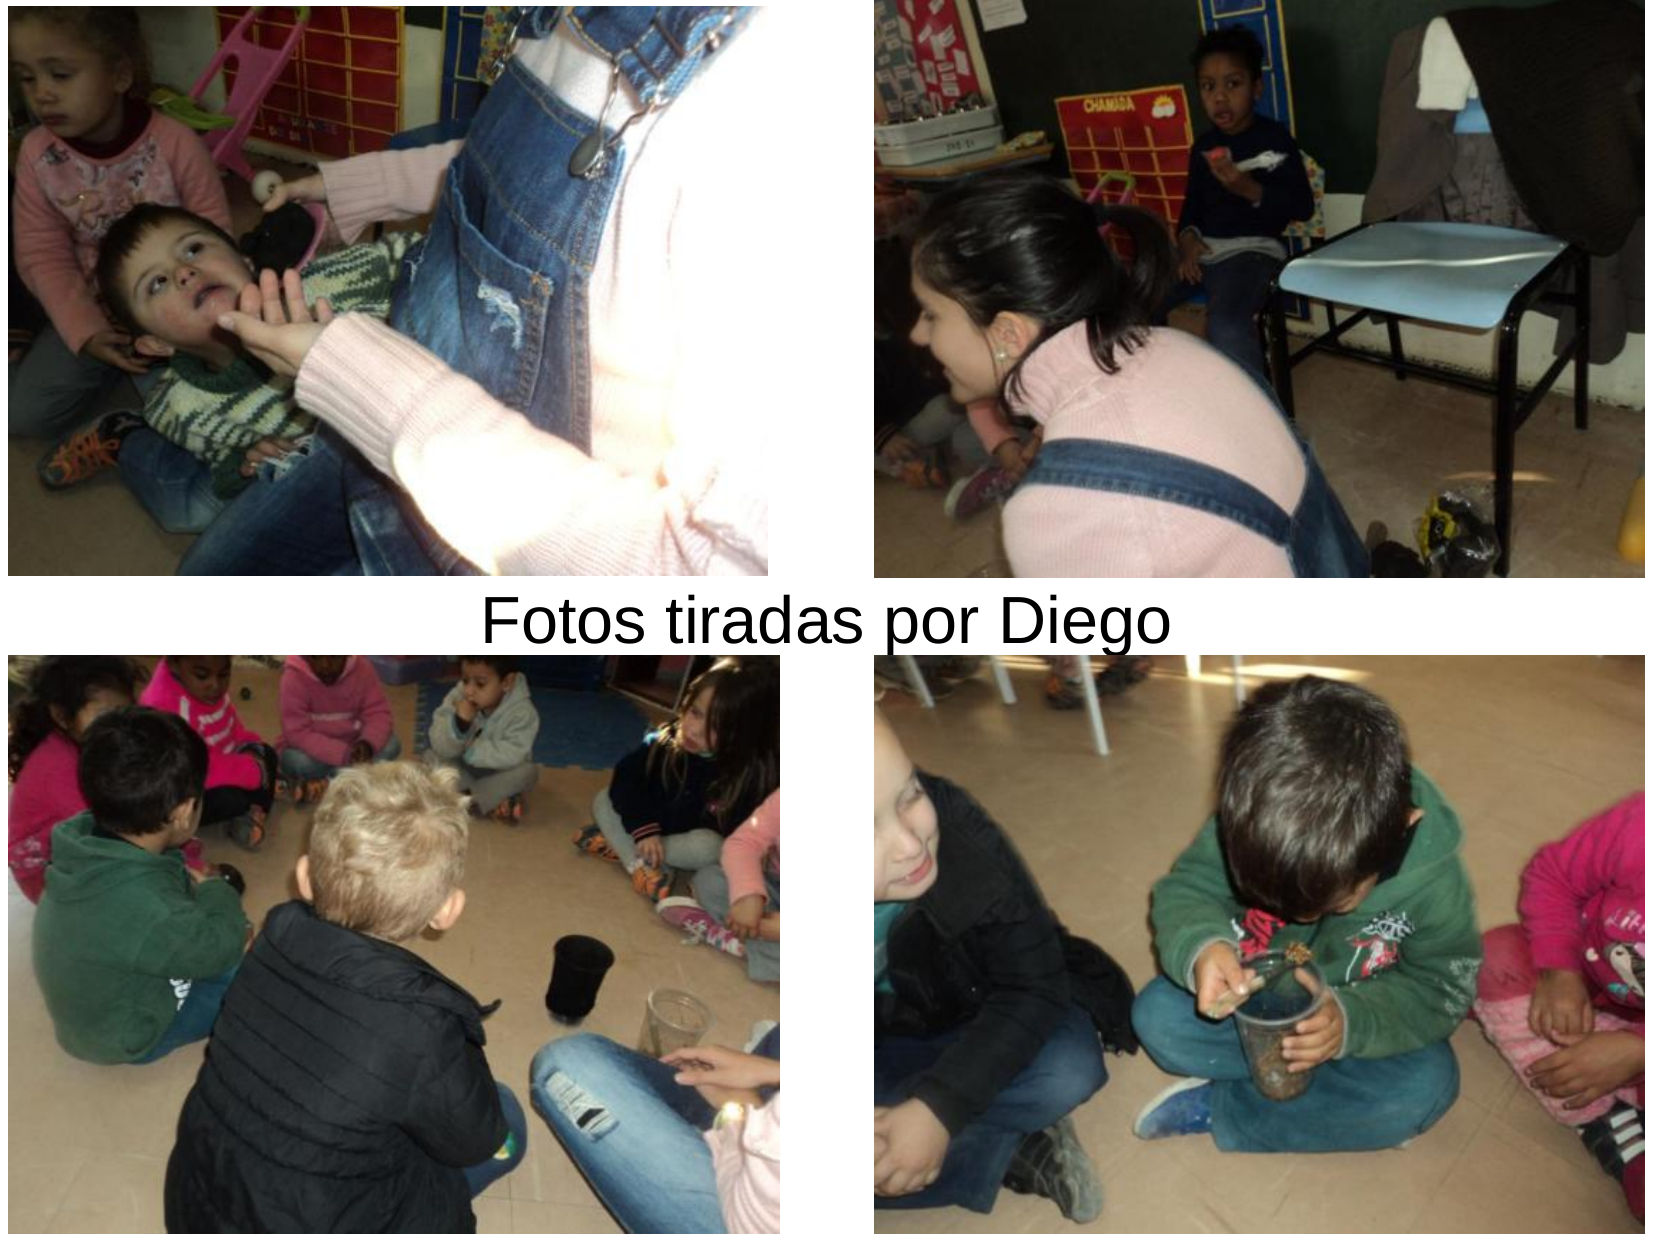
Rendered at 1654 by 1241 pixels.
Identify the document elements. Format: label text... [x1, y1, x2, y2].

picture [8, 6, 768, 576]
text_box Fotos tiradas por Diego [82, 508, 1571, 733]
picture [874, 655, 1645, 1234]
picture [874, 0, 1645, 578]
picture [8, 655, 780, 1234]
